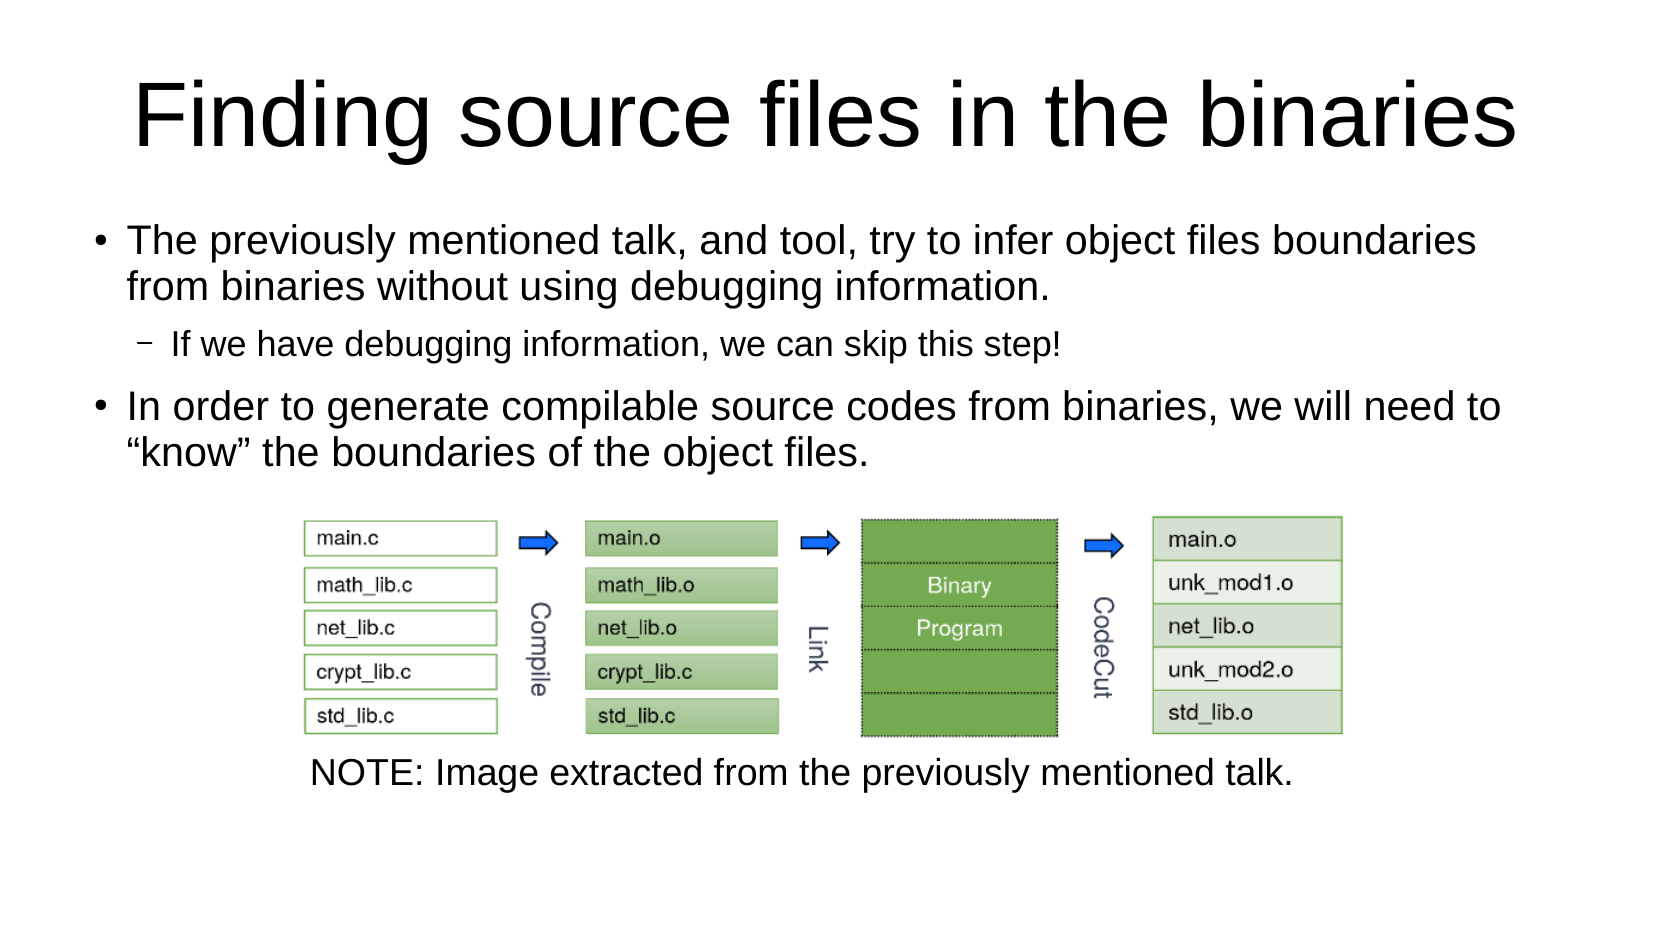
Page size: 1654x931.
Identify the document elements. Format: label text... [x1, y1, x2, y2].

picture [280, 499, 1373, 757]
list The previously mentioned talk, and tool, try to infer object files boundaries from binaries without using debugging information. If we have debugging information, we can skip this step! In order to generate compilable source codes from binaries, we will need to “know” the boundaries of the object files. [82, 217, 1571, 475]
text_box NOTE: Image extracted from the previously mentioned talk. [295, 744, 1310, 801]
title Finding source files in the binaries [82, 37, 1571, 193]
